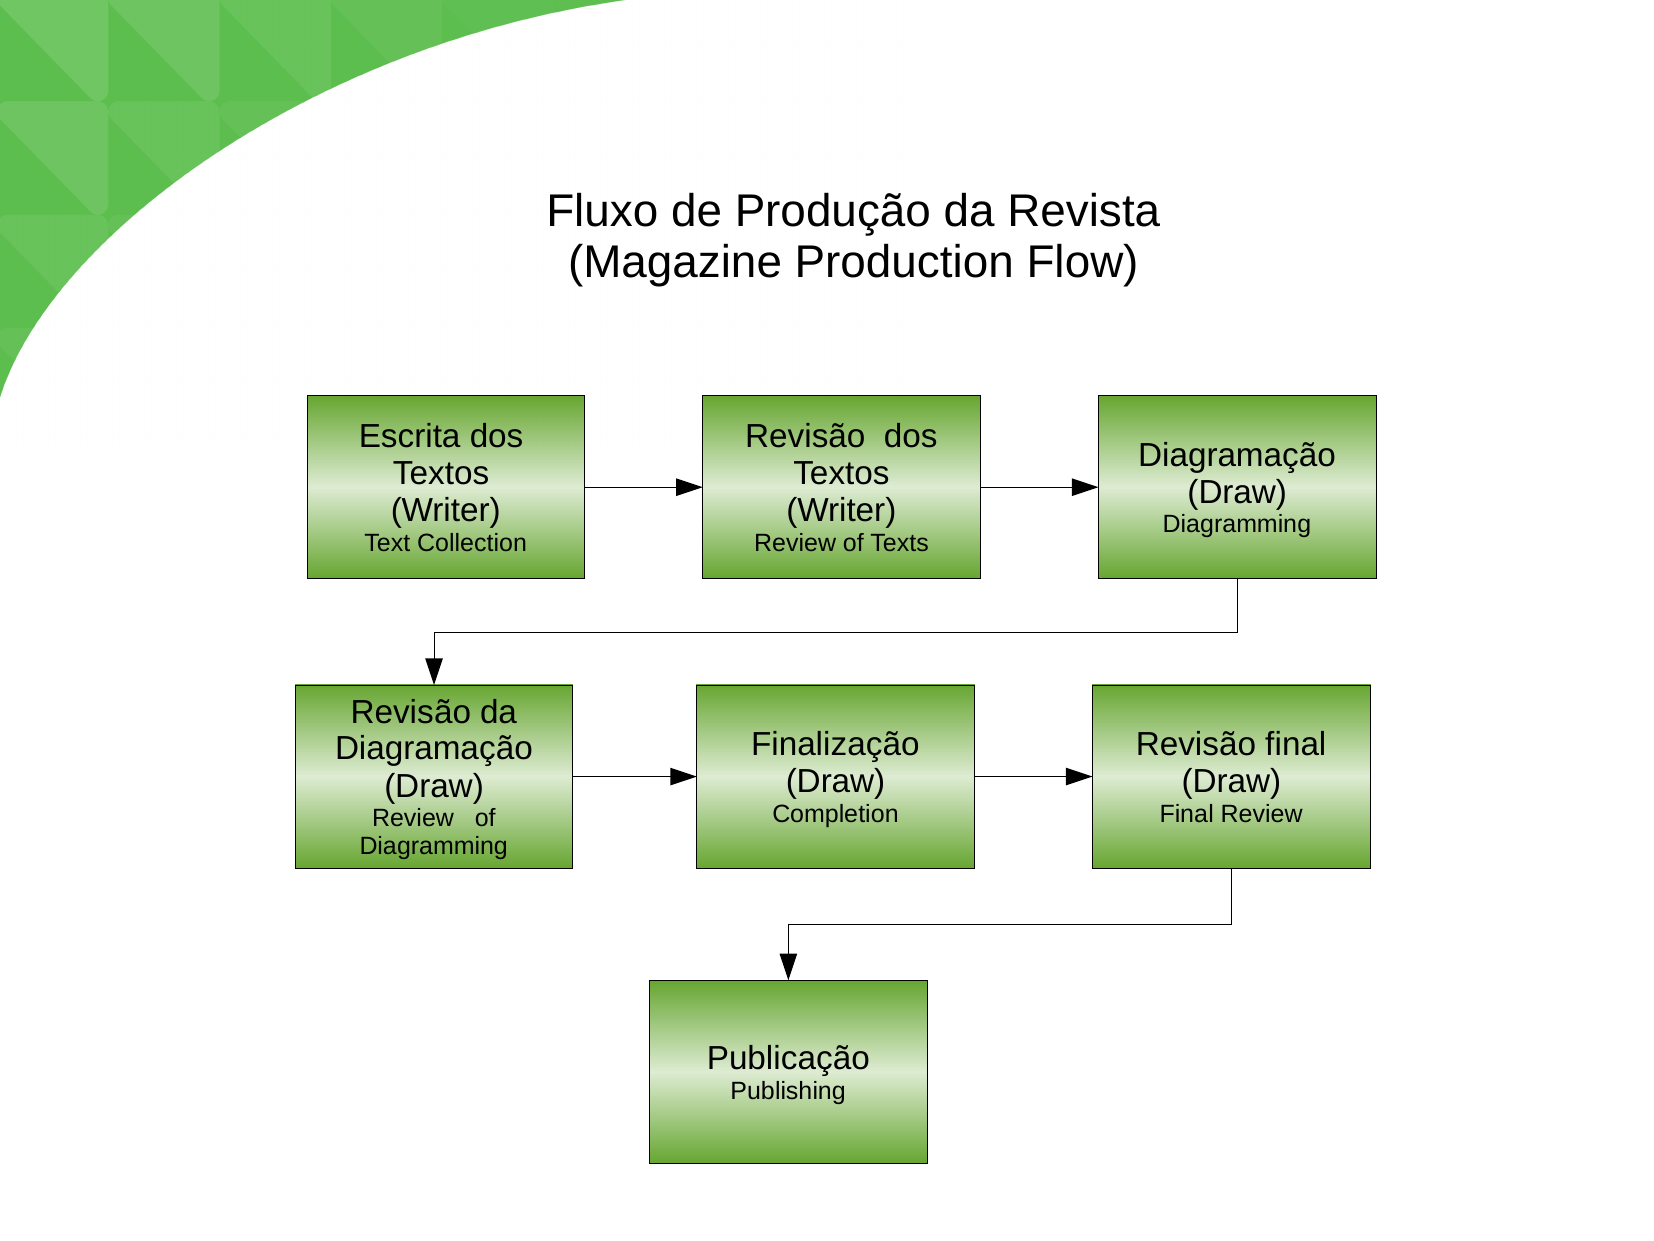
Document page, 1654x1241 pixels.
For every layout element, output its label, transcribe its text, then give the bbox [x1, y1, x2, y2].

text_box Fluxo de Produção da Revista (Magazine Production Flow) [531, 177, 1223, 295]
